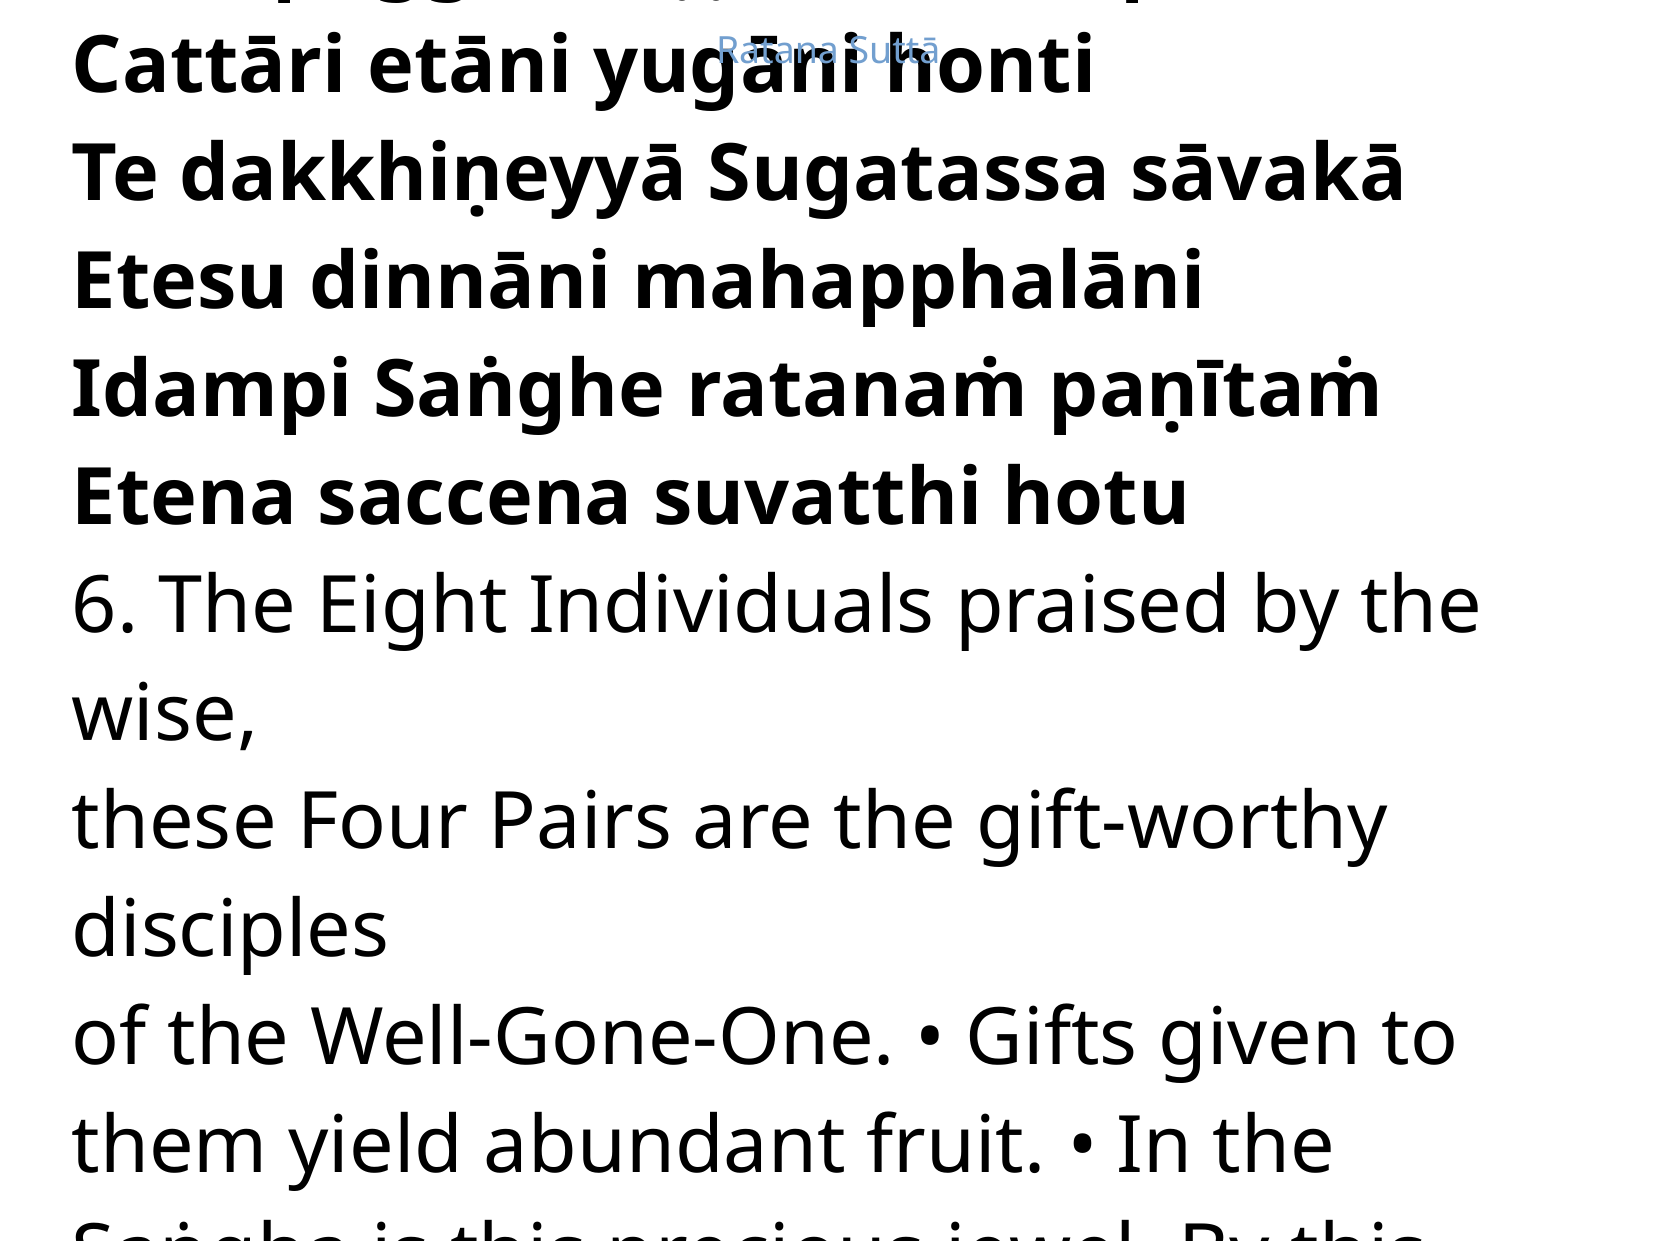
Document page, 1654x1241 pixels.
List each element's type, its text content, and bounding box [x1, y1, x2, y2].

text_box 6. Ye puggalā aṭṭha sataṁ pasatthā Cattāri etāni yugāni honti Te dakkhiṇeyyā Sugatassa sāvakā Etesu dinnāni mahapphalāni Idampi Saṅghe ratanaṁ paṇītaṁ Etena saccena suvatthi hotu 6. The Eight Individuals praised by the wise, these Four Pairs are the gift-worthy disciples of the Well-Gone-One. • Gifts given to them yield abundant fruit. • In the Saṅgha is this precious jewel. By this truth may there be well-being! [71, 97, 1631, 1227]
text_box Ratana Suttā [0, 16, 1654, 97]
